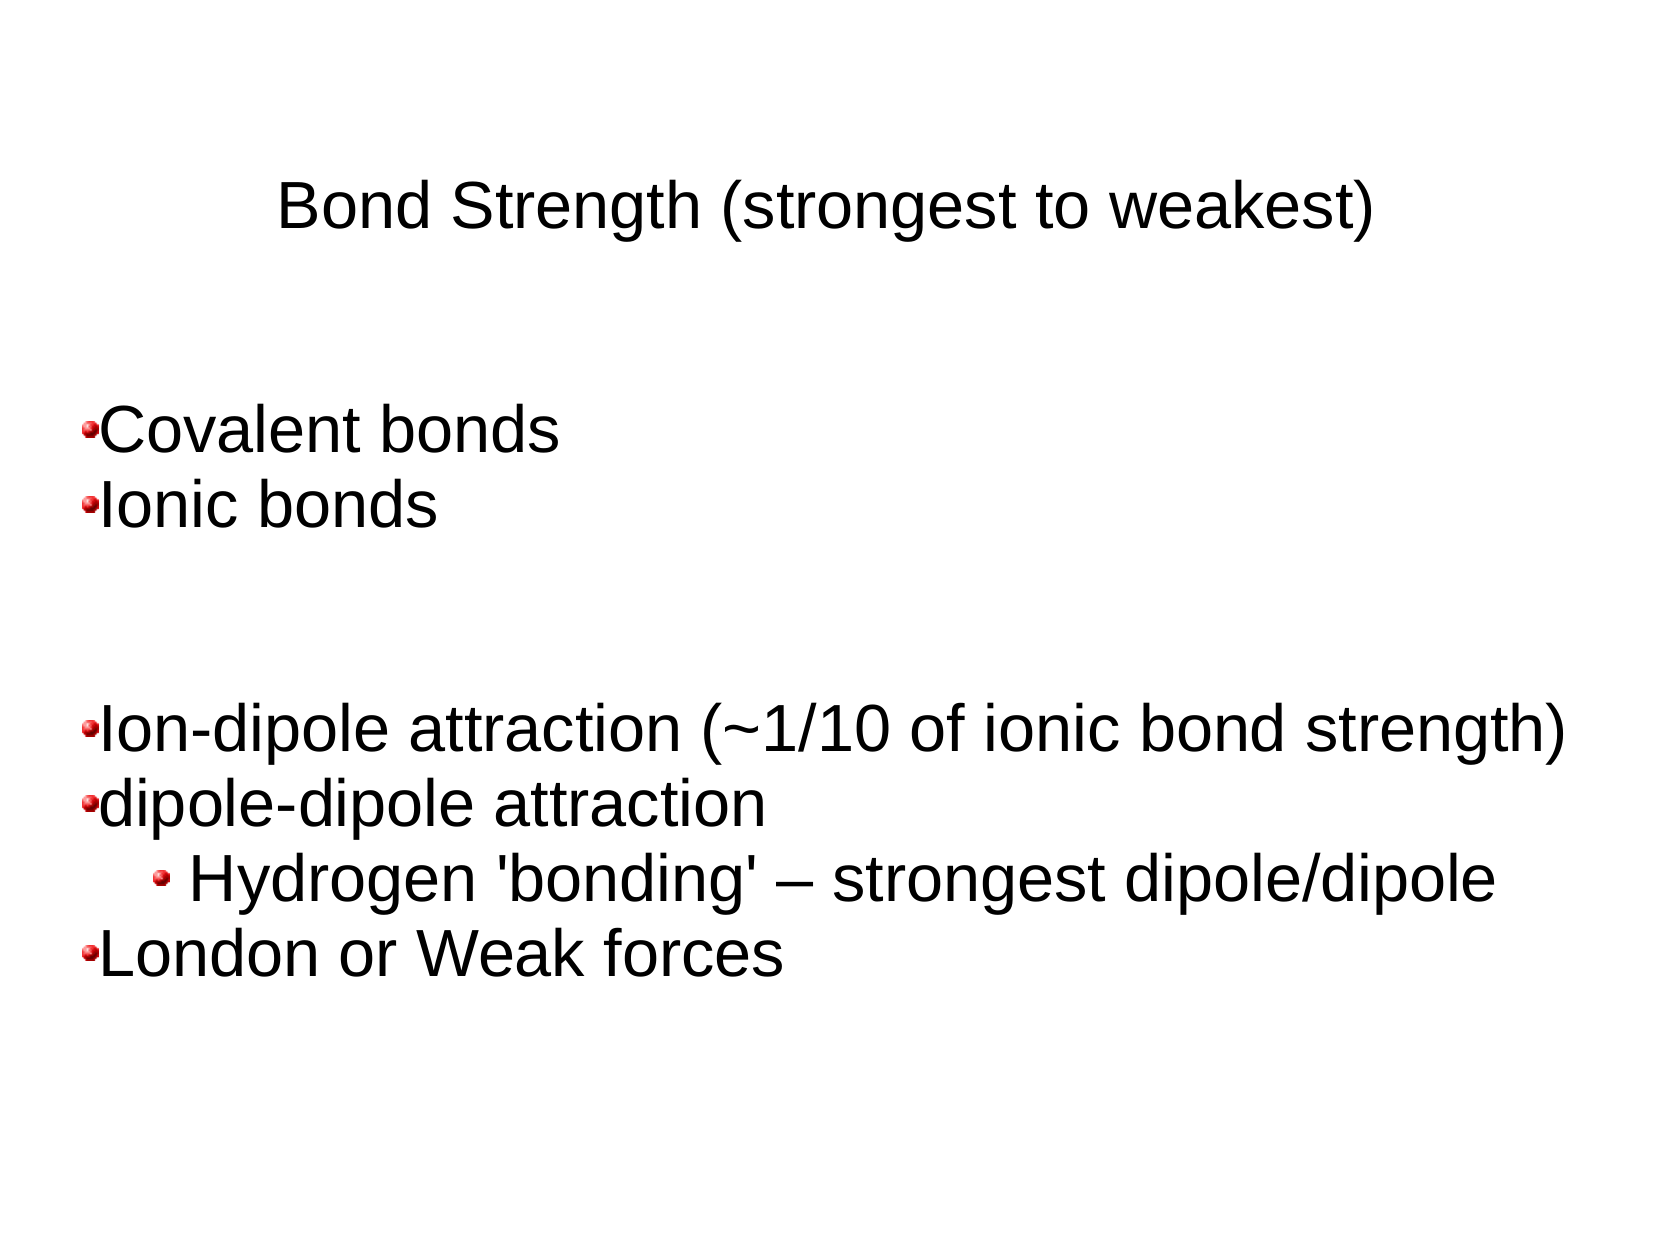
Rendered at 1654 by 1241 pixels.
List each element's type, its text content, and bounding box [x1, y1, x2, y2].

subtitle Bond Strength (strongest to weakest) Covalent bonds Ionic bonds Ion-dipole attraction (~1/10 of ionic bond strength) dipole-dipole attraction Hydrogen 'bonding' – strongest dipole/dipole London or Weak forces [82, 49, 1571, 1109]
